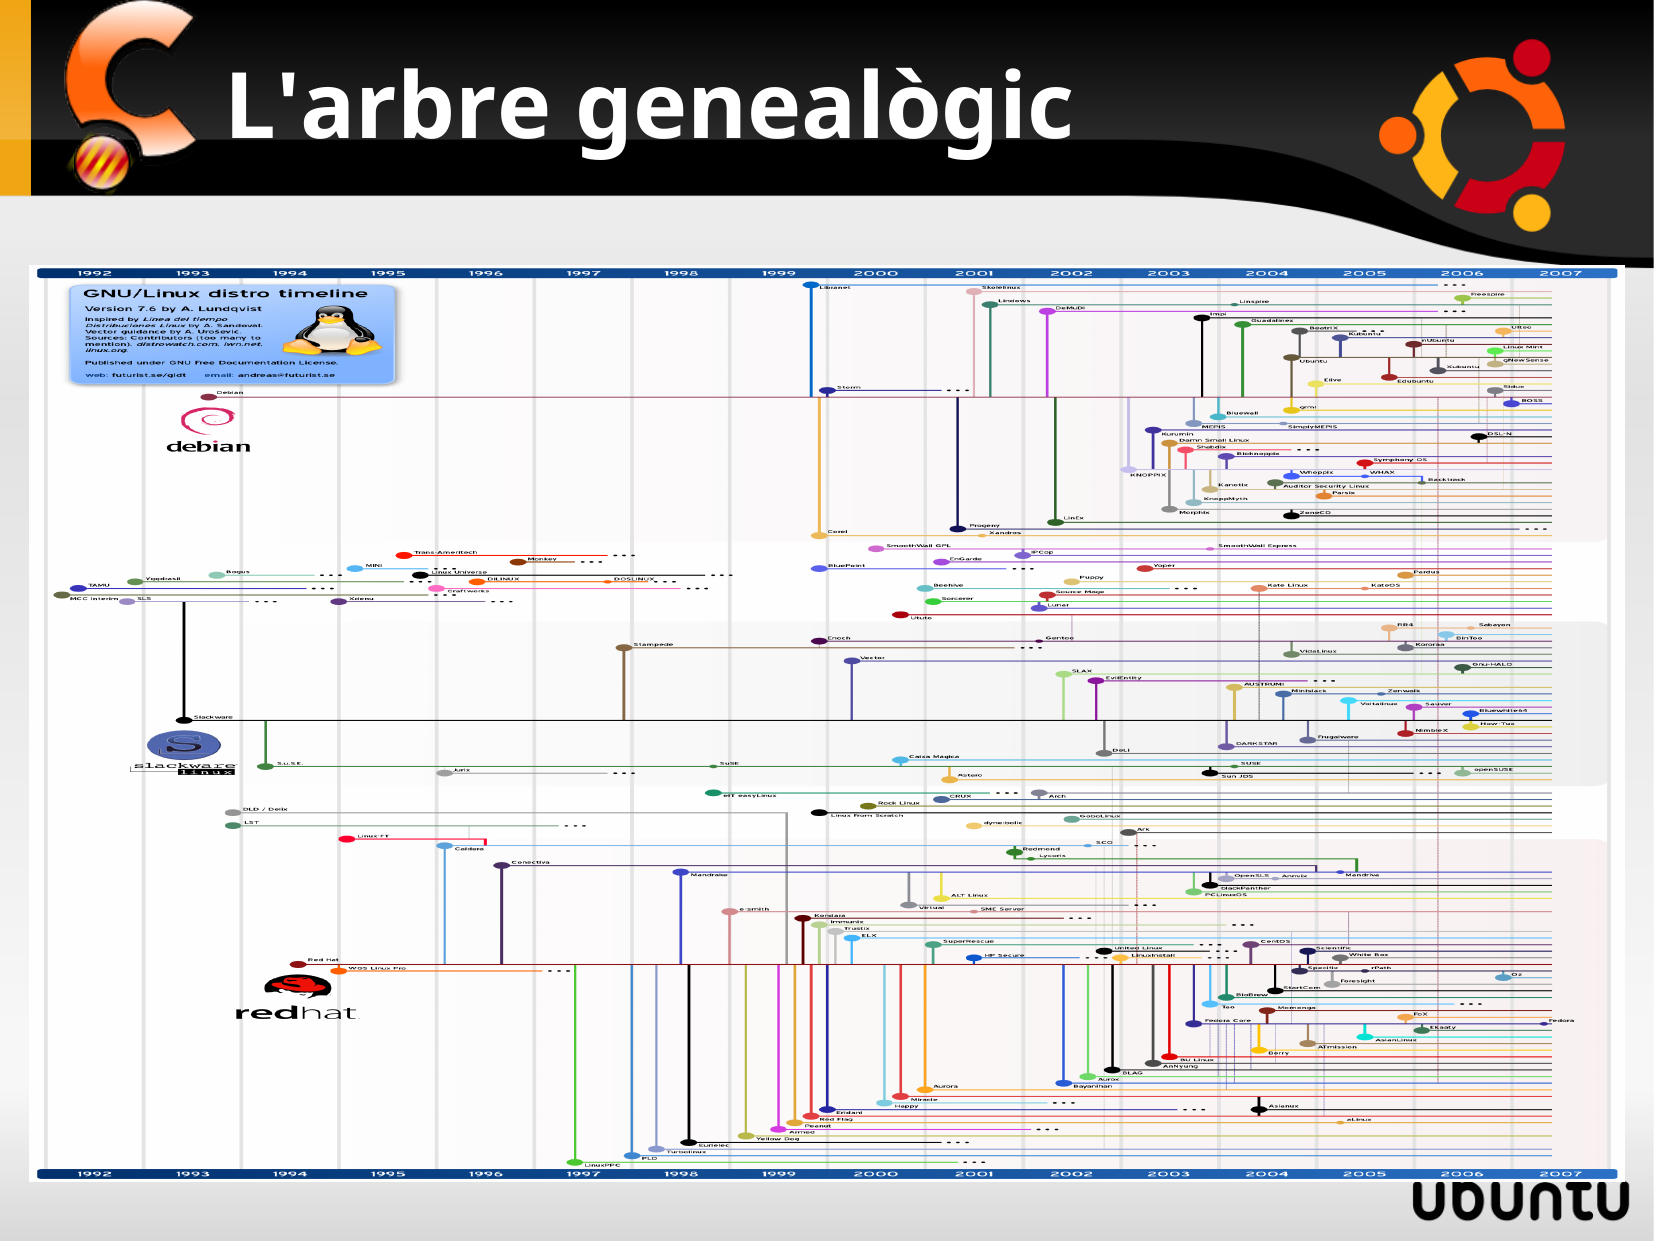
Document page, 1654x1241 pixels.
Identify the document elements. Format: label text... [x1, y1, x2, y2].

picture [0, 0, 1654, 1241]
title L'arbre genealògic [76, 0, 1565, 208]
